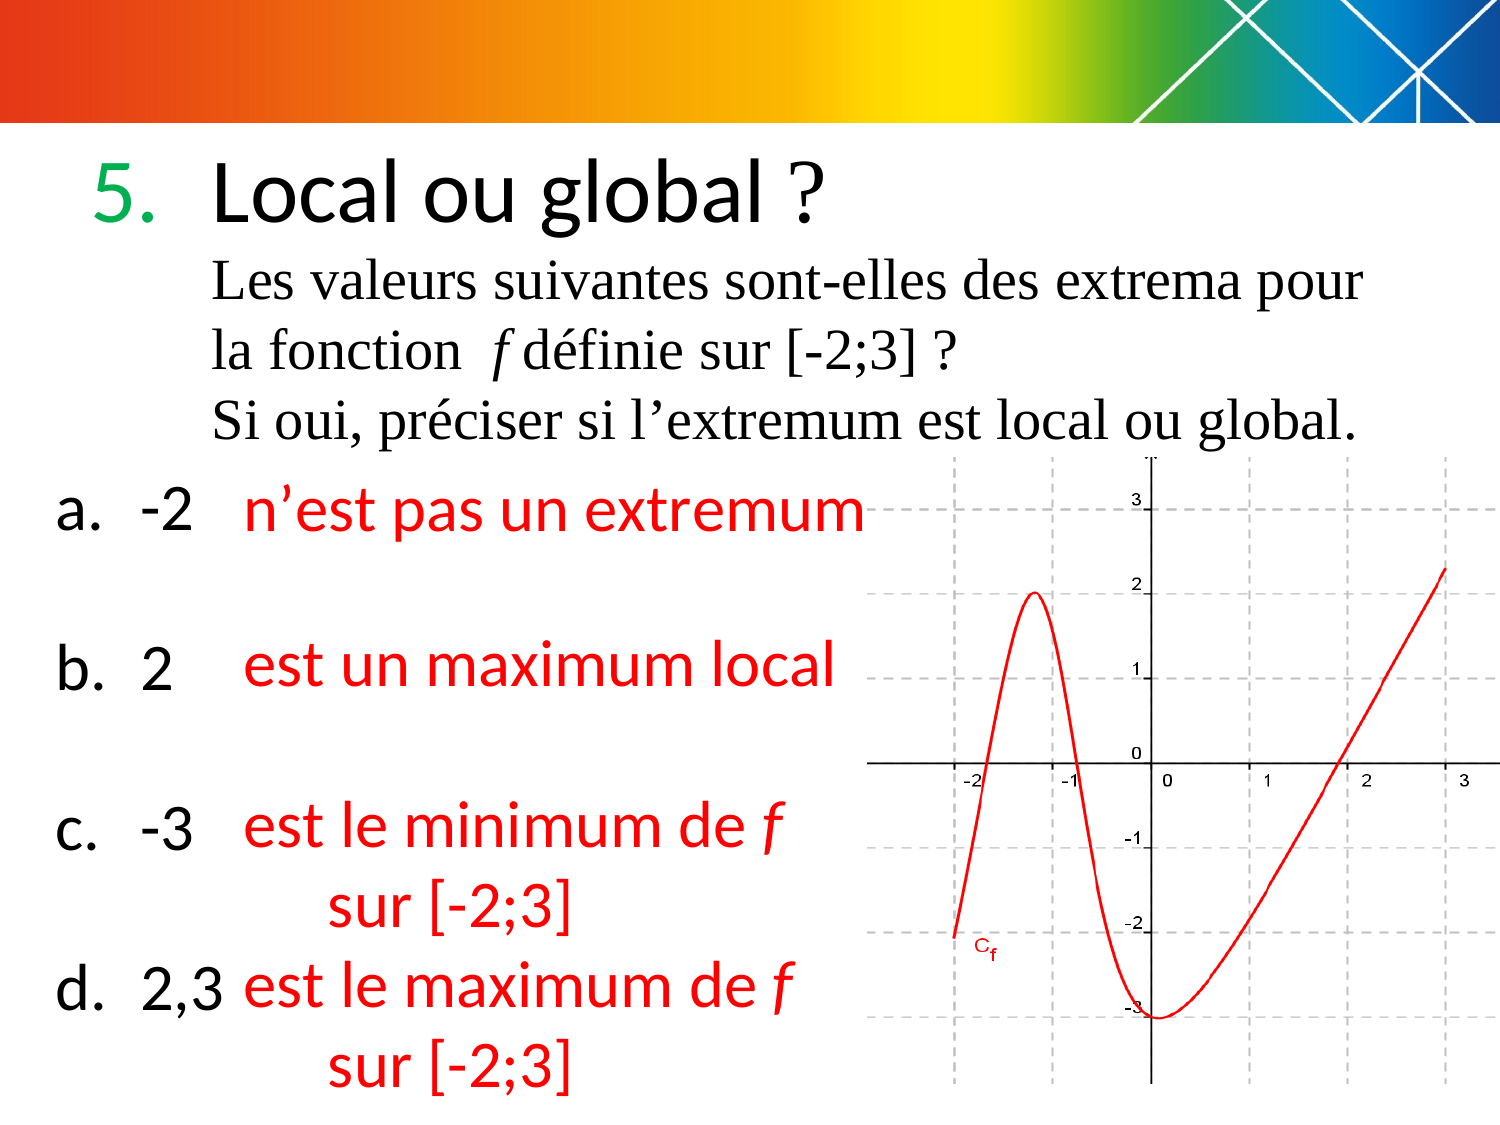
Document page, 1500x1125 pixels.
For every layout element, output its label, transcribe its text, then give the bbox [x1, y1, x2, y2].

text_box -2 2 -3 2,3 [41, 456, 703, 1032]
picture [1340, 0, 1500, 123]
title Local ou global ? Les valeurs suivantes sont-elles des extrema pour la fonction f définie sur [-2;3] ? Si oui, préciser si l’extremum est local ou global. [75, 113, 1426, 457]
text_box n’est pas un extremum est un maximum local est le minimum de f sur [-2;3] est le maximum de f sur [-2;3] [228, 457, 891, 1109]
picture [0, 0, 1348, 123]
picture [891, 457, 1500, 1084]
